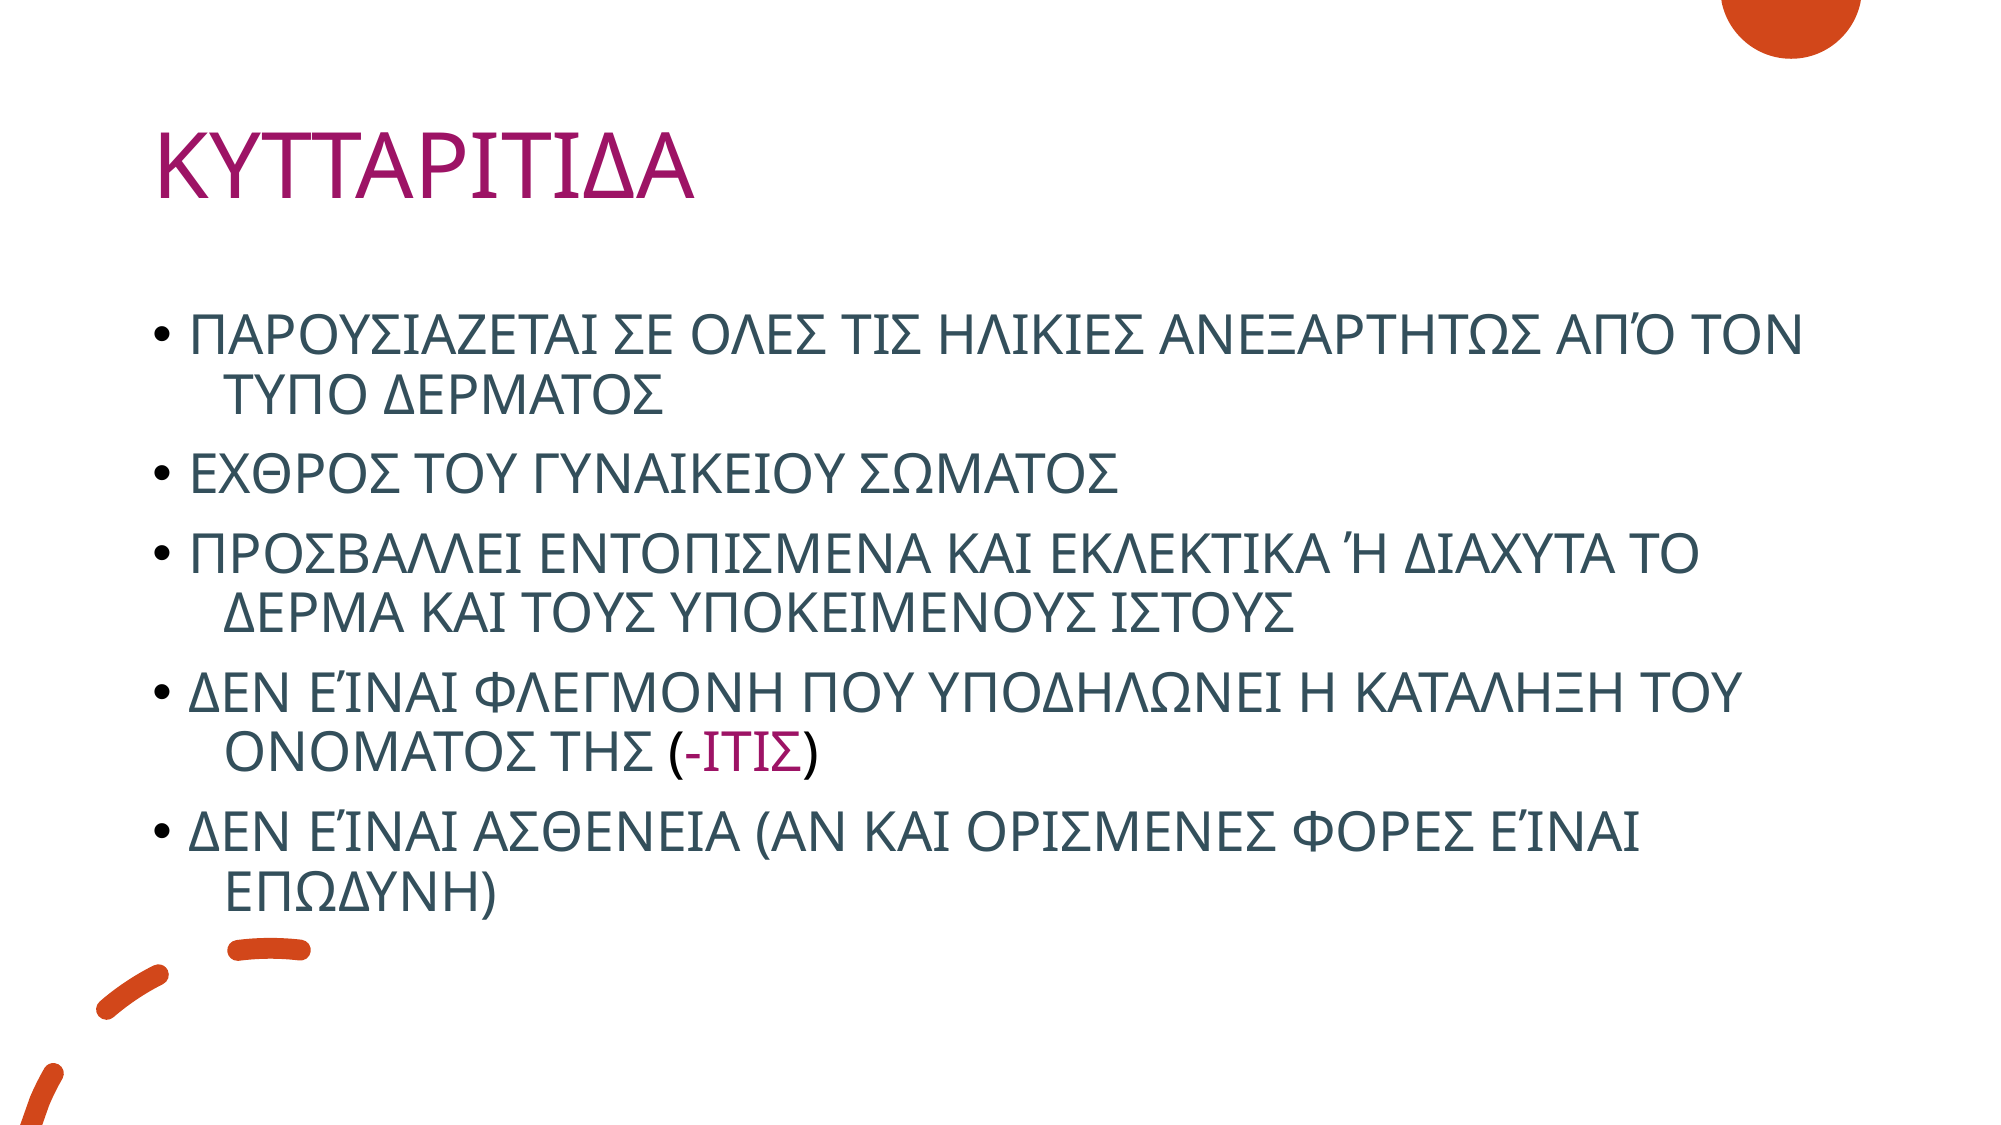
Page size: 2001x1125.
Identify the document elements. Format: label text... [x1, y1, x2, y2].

list ΠΑΡΟΥΣΙΑΖΕΤΑΙ ΣΕ ΟΛΕΣ ΤΙΣ ΗΛΙΚΙΕΣ ΑΝΕΞΑΡΤΗΤΩΣ ΑΠΌ ΤΟΝ ΤΥΠΟ ΔΕΡΜΑΤΟΣ ΕΧΘΡΟΣ ΤΟΥ ΓΥΝΑΙΚΕΙΟΥ ΣΩΜΑΤΟΣ ΠΡΟΣΒΑΛΛΕΙ ΕΝΤΟΠΙΣΜΕΝΑ ΚΑΙ ΕΚΛΕΚΤΙΚΑ Ή ΔΙΑΧΥΤΑ ΤΟ ΔΕΡΜΑ ΚΑΙ ΤΟΥΣ ΥΠΟΚΕΙΜΕΝΟΥΣ ΙΣΤΟΥΣ ΔΕΝ ΕΊΝΑΙ ΦΛΕΓΜΟΝΗ ΠΟΥ ΥΠΟΔΗΛΩΝΕΙ Η ΚΑΤΑΛΗΞΗ ΤΟΥ ΟΝΟΜΑΤΟΣ ΤΗΣ (-ΙΤΙΣ) ΔΕΝ ΕΊΝΑΙ ΑΣΘΕΝΕΙΑ (ΑΝ ΚΑΙ ΟΡΙΣΜΕΝΕΣ ΦΟΡΕΣ ΕΊΝΑΙ ΕΠΩΔΥΝΗ) [137, 299, 1863, 933]
title ΚΥΤΤΑΡΙΤΙΔΑ [137, 59, 818, 278]
